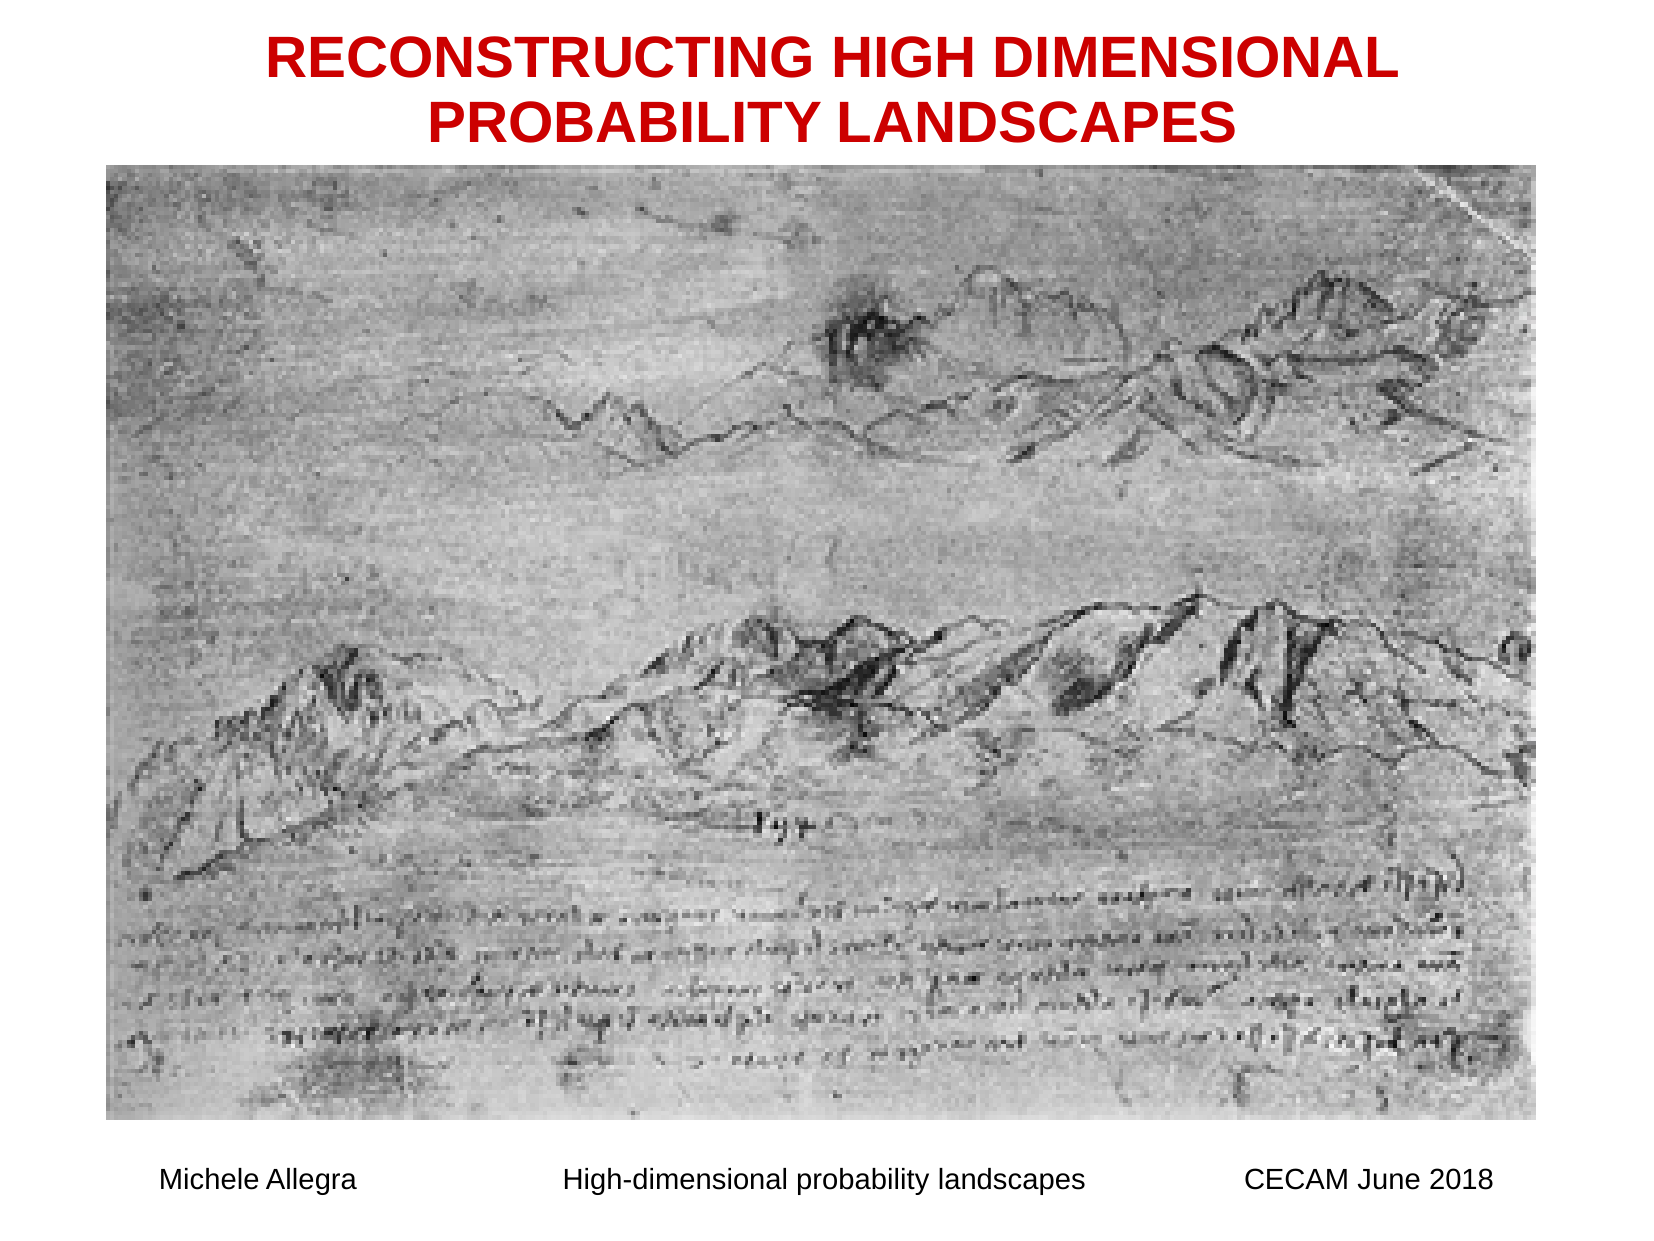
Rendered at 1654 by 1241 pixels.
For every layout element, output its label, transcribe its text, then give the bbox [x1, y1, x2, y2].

picture [106, 165, 1536, 1120]
title RECONSTRUCTING HIGH DIMENSIONAL PROBABILITY LANDSCAPES [82, 14, 1583, 165]
title Michele Allegra High-dimensional probability landscapes CECAM June 2018 [82, 1141, 1571, 1217]
